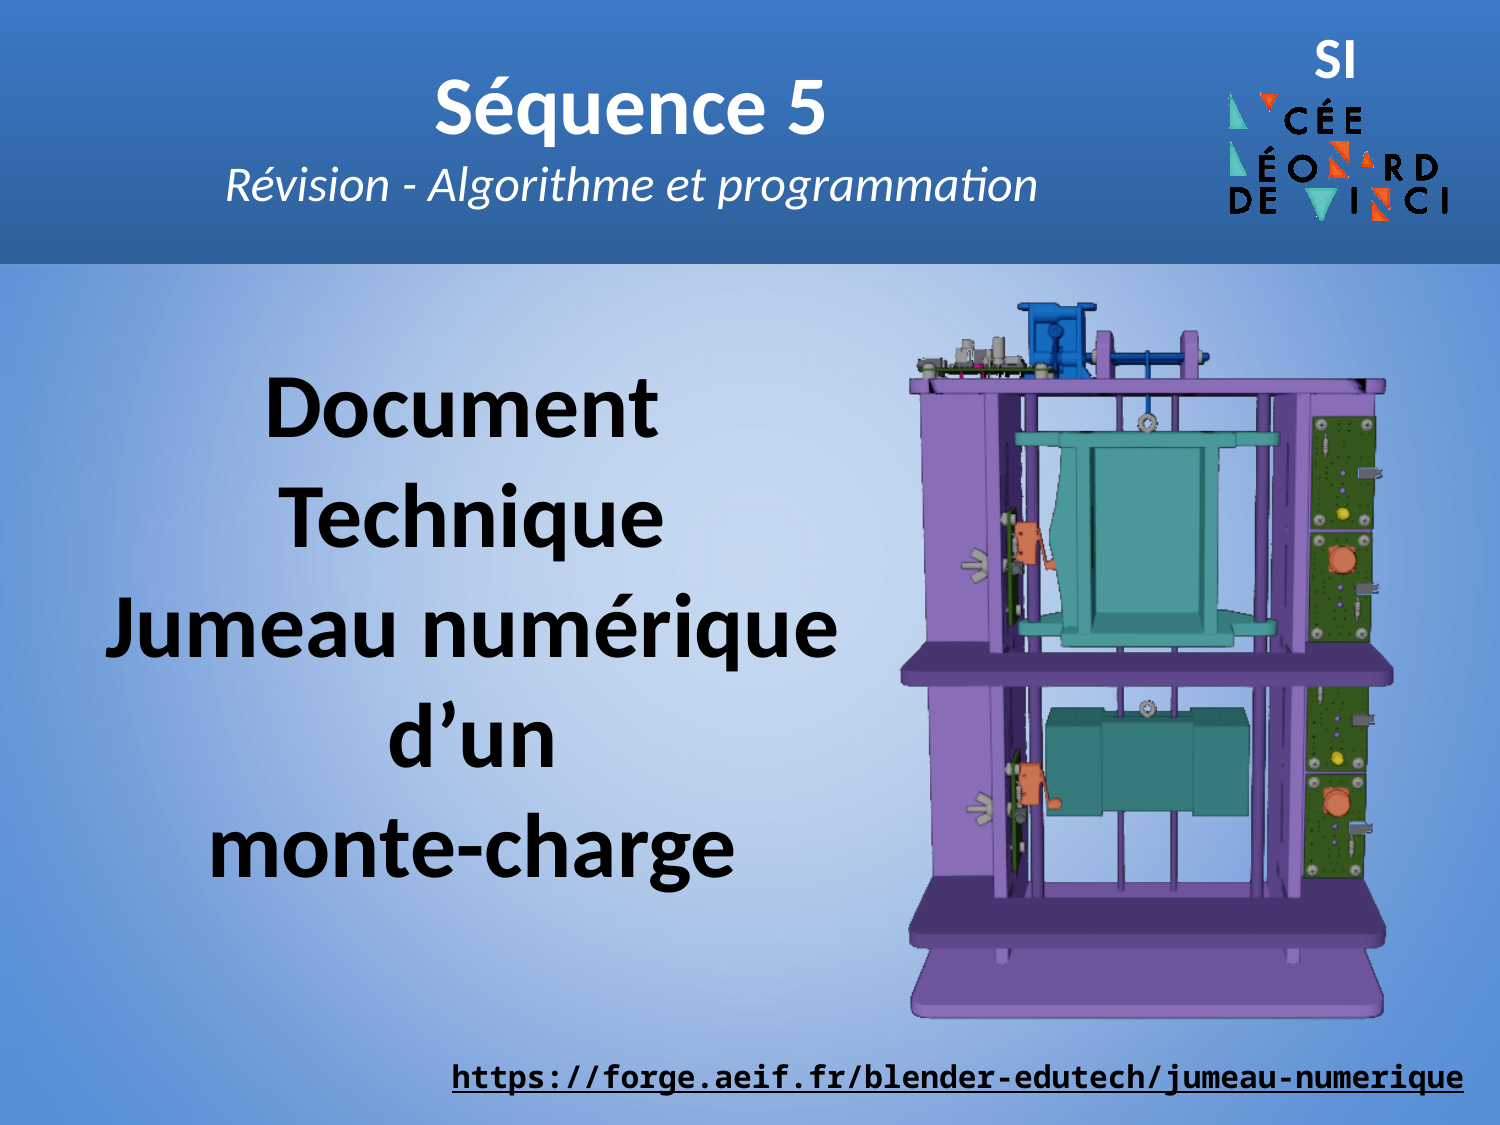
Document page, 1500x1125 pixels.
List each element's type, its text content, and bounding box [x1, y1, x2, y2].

text_box https://forge.aeif.fr/blender-edutech/jumeau-numerique [421, 1053, 1495, 1100]
text_box SI [1226, 12, 1447, 87]
picture [0, 264, 1500, 1125]
text_box Document Technique Jumeau numérique d’un monte-charge [35, 283, 910, 579]
title Séquence 5 Révision - Algorithme et programmation [0, 0, 1500, 264]
picture [1224, 87, 1450, 224]
